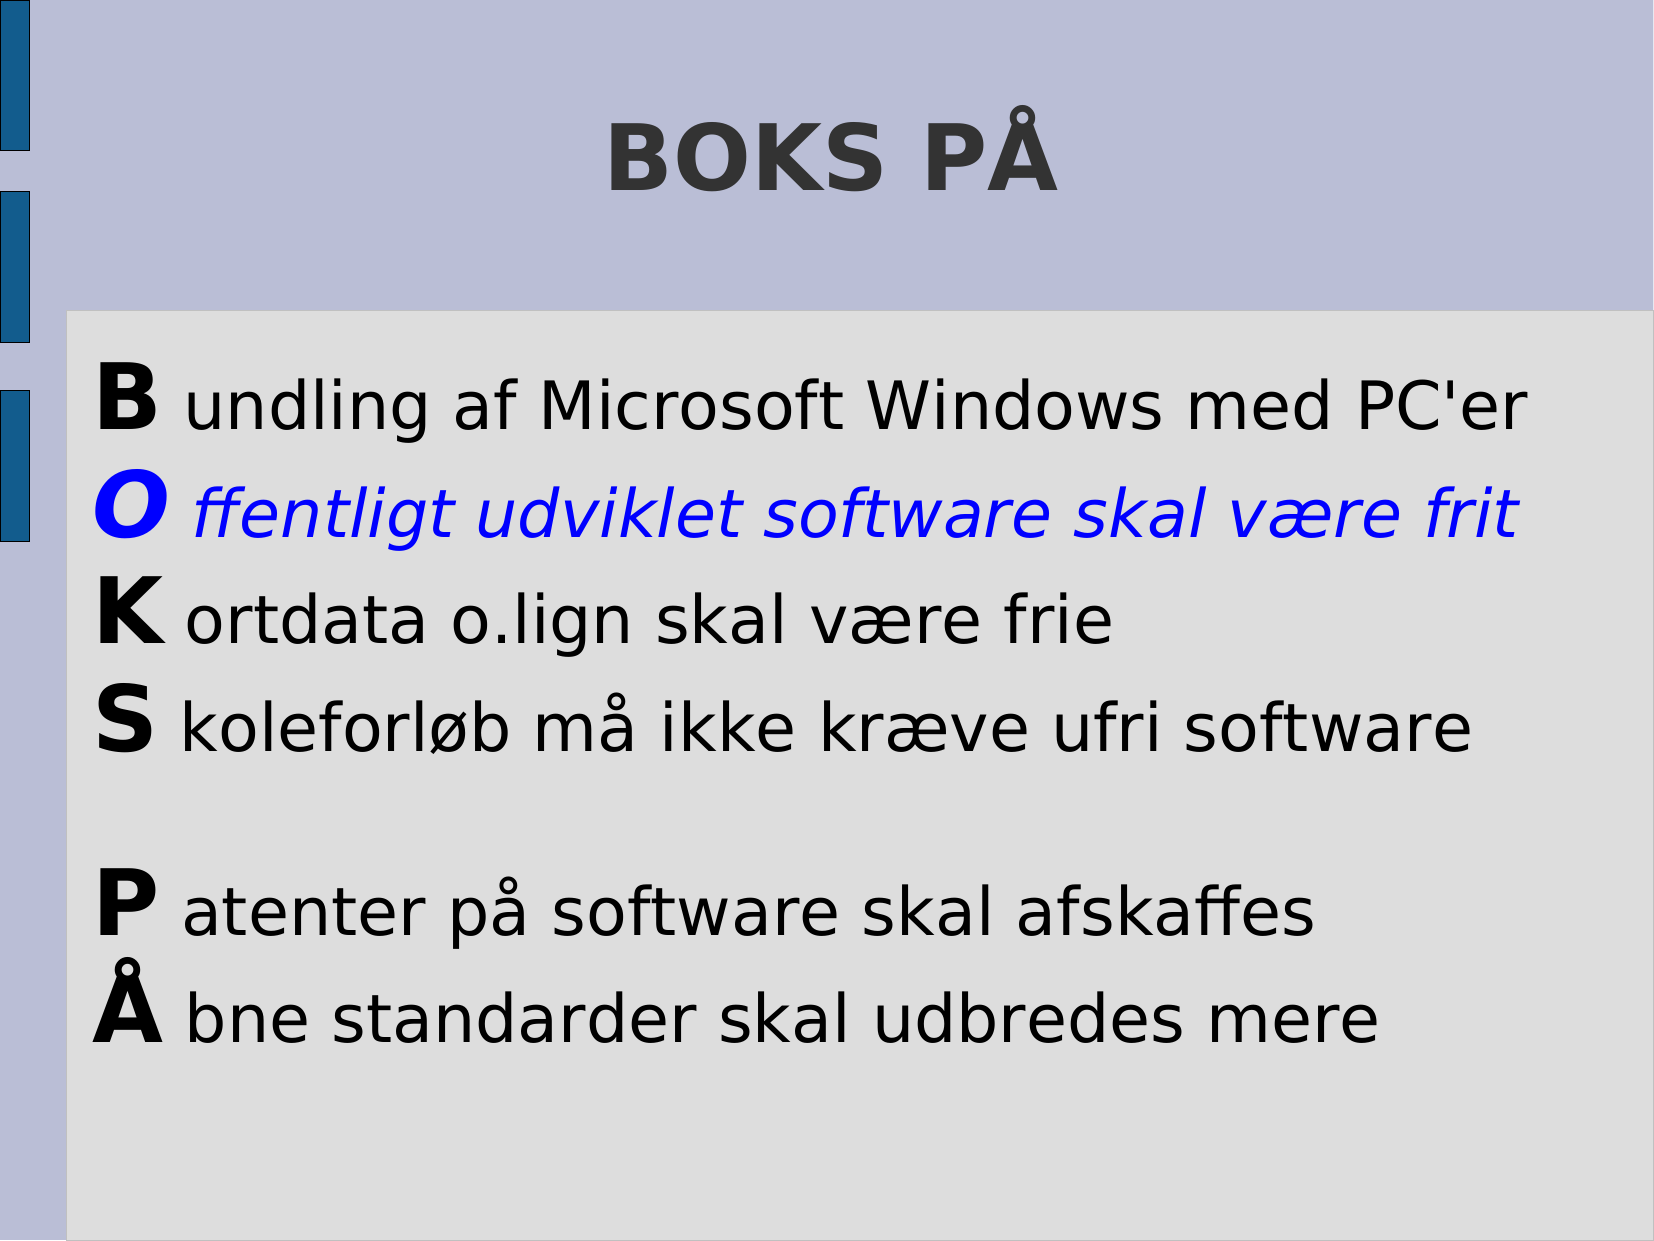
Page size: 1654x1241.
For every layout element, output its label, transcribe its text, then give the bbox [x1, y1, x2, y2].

title BOKS PÅ [125, 55, 1538, 263]
list B undling af Microsoft Windows med PC'er O ffentligt udviklet software skal være frit K ortdata o.lign skal være frie S koleforløb må ikke kræve ufri software P atenter på software skal afskaffes Å bne standarder skal udbredes mere [75, 344, 1654, 1127]
